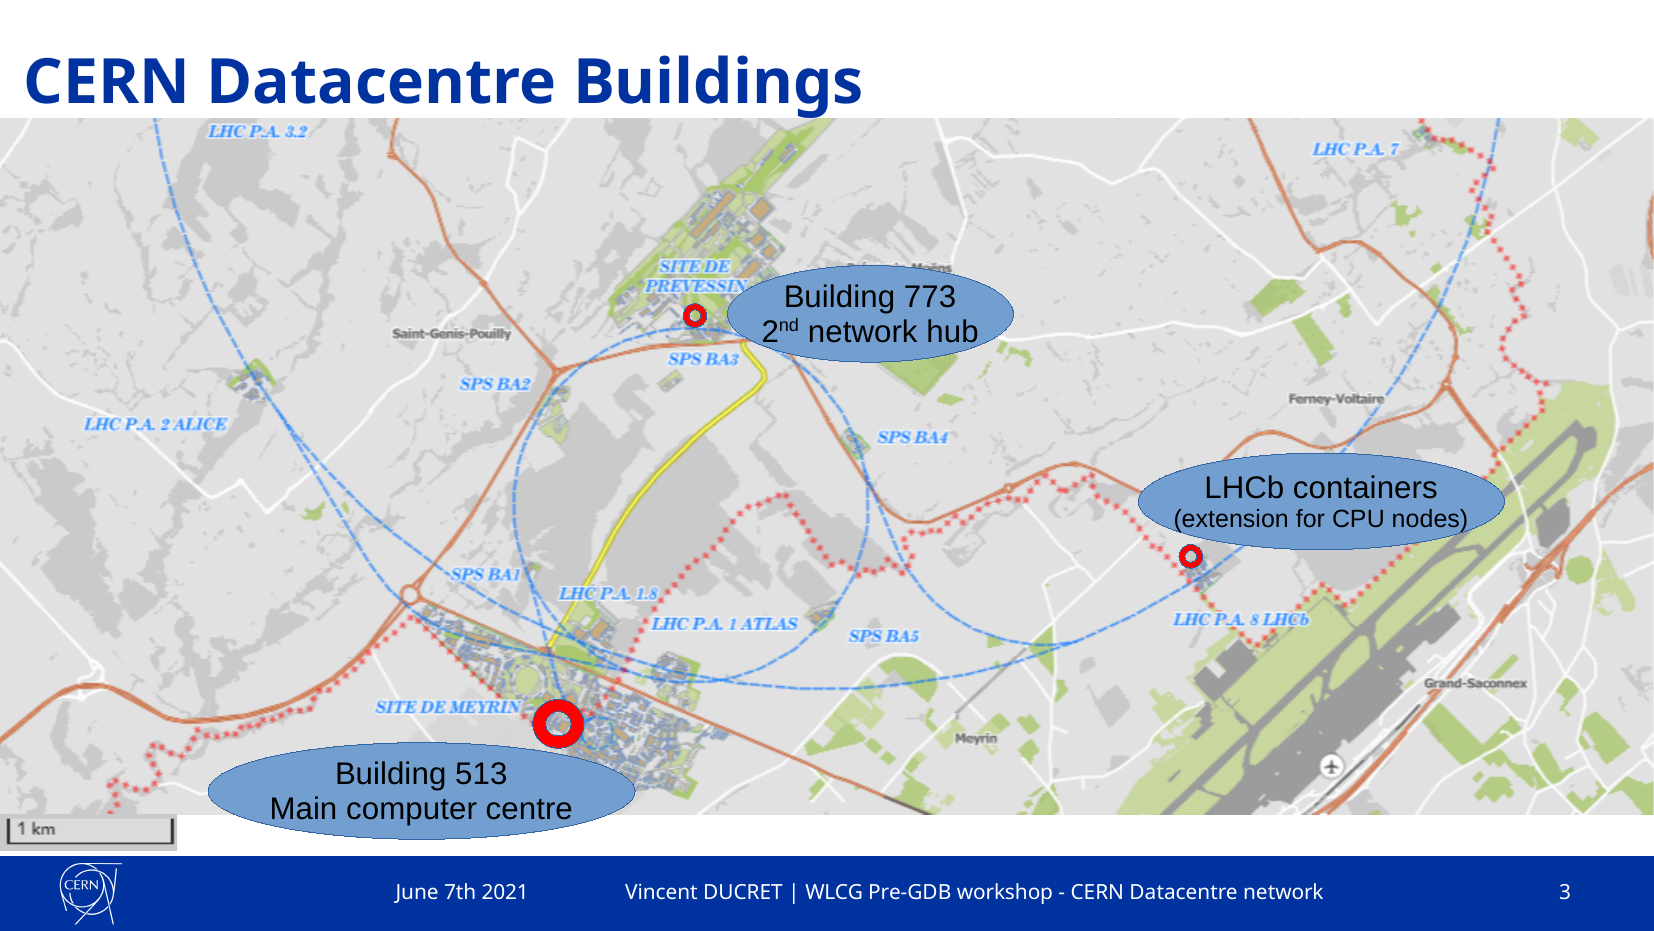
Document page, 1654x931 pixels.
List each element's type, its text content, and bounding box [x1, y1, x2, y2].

title CERN Datacentre Buildings [23, 37, 1512, 118]
picture [56, 859, 127, 928]
text_box LHCb containers (extension for CPU nodes) [1138, 453, 1505, 550]
picture [0, 118, 1654, 851]
text_box [1178, 544, 1203, 569]
text_box [683, 303, 707, 328]
text_box Building 773 2nd network hub [727, 265, 1014, 363]
text_box Building 513 Main computer centre [208, 742, 636, 840]
text_box [532, 699, 584, 749]
